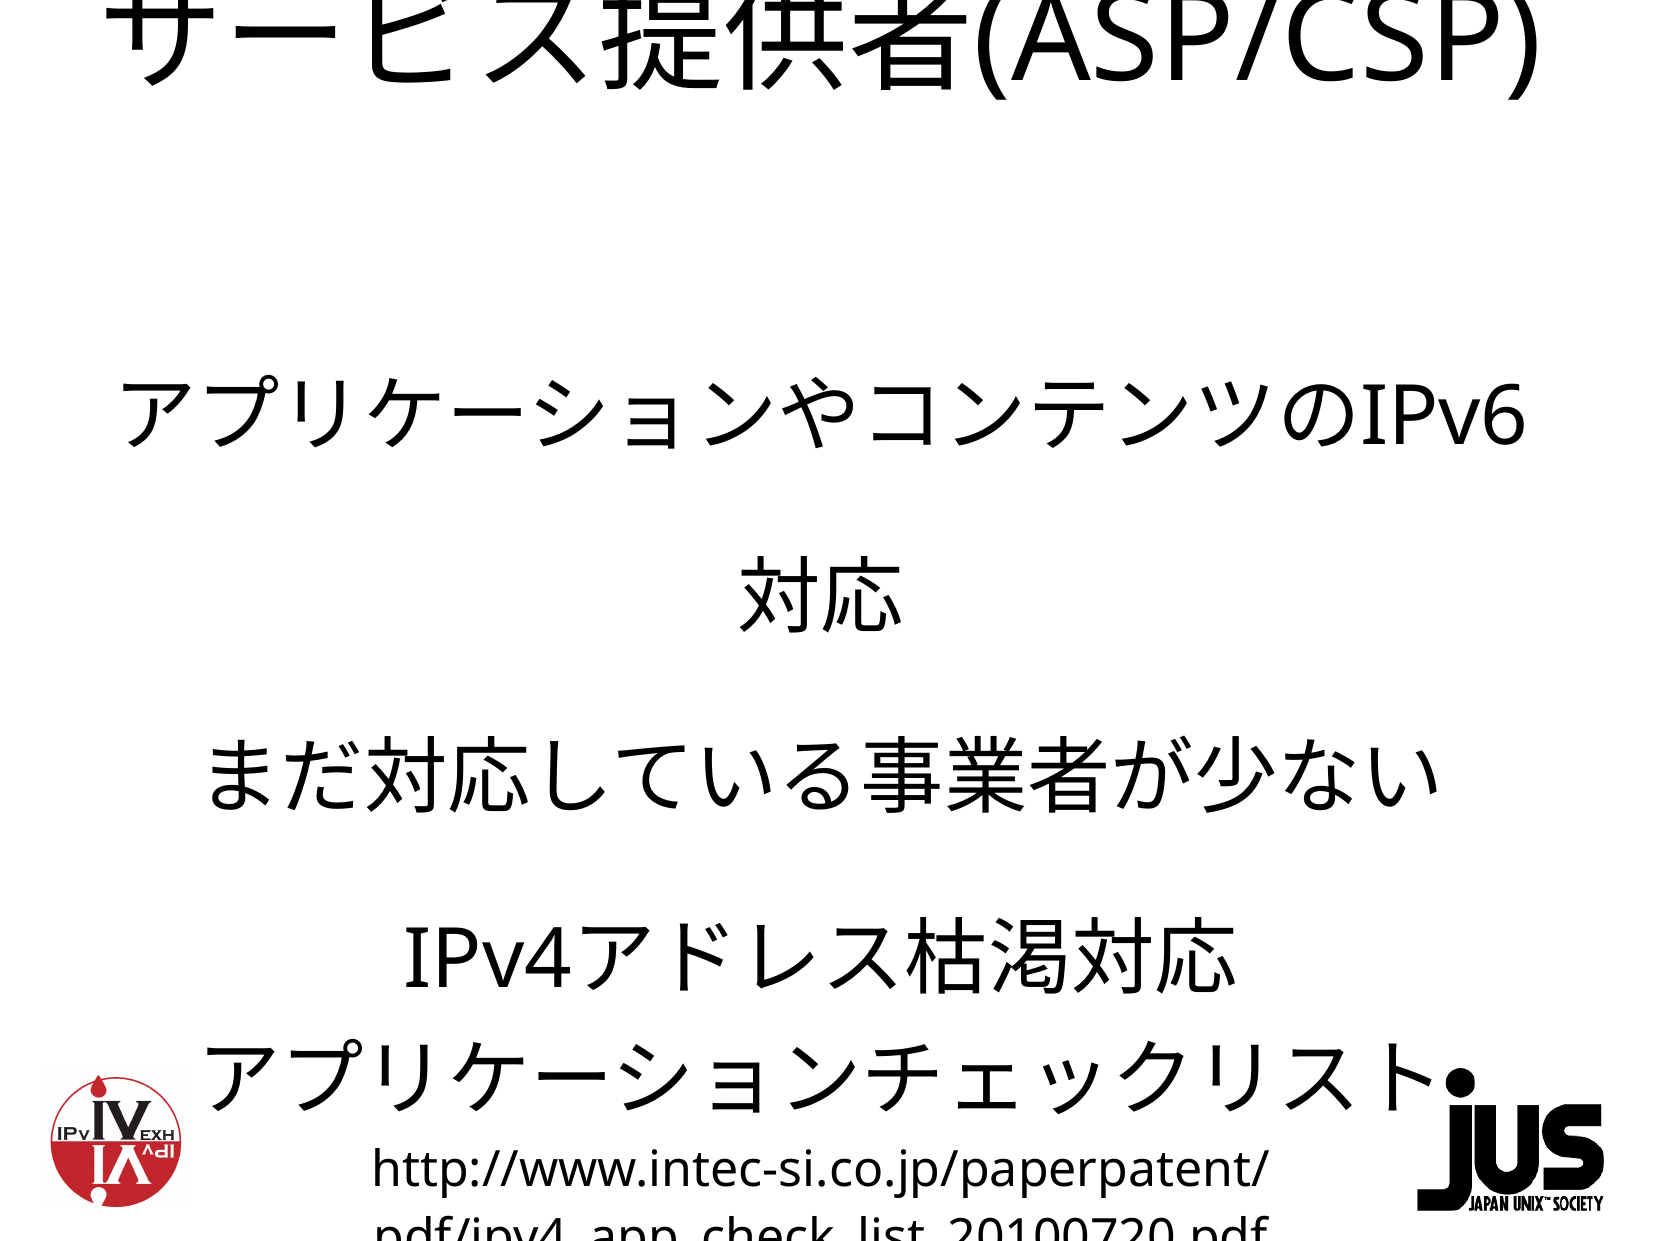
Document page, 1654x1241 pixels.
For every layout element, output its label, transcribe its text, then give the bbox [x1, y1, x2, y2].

picture [41, 1068, 190, 1210]
picture [1417, 1068, 1604, 1211]
subtitle サービス提供者(ASP/CSP) アプリケーションやコンテンツのIPv6対応 まだ対応している事業者が少ない IPv4アドレス枯渇対応 アプリケーションチェックリスト http://www.intec-si.co.jp/paperpatent/ pdf/ipv4_app_check_list_20100720.pdf [76, 109, 1565, 1095]
